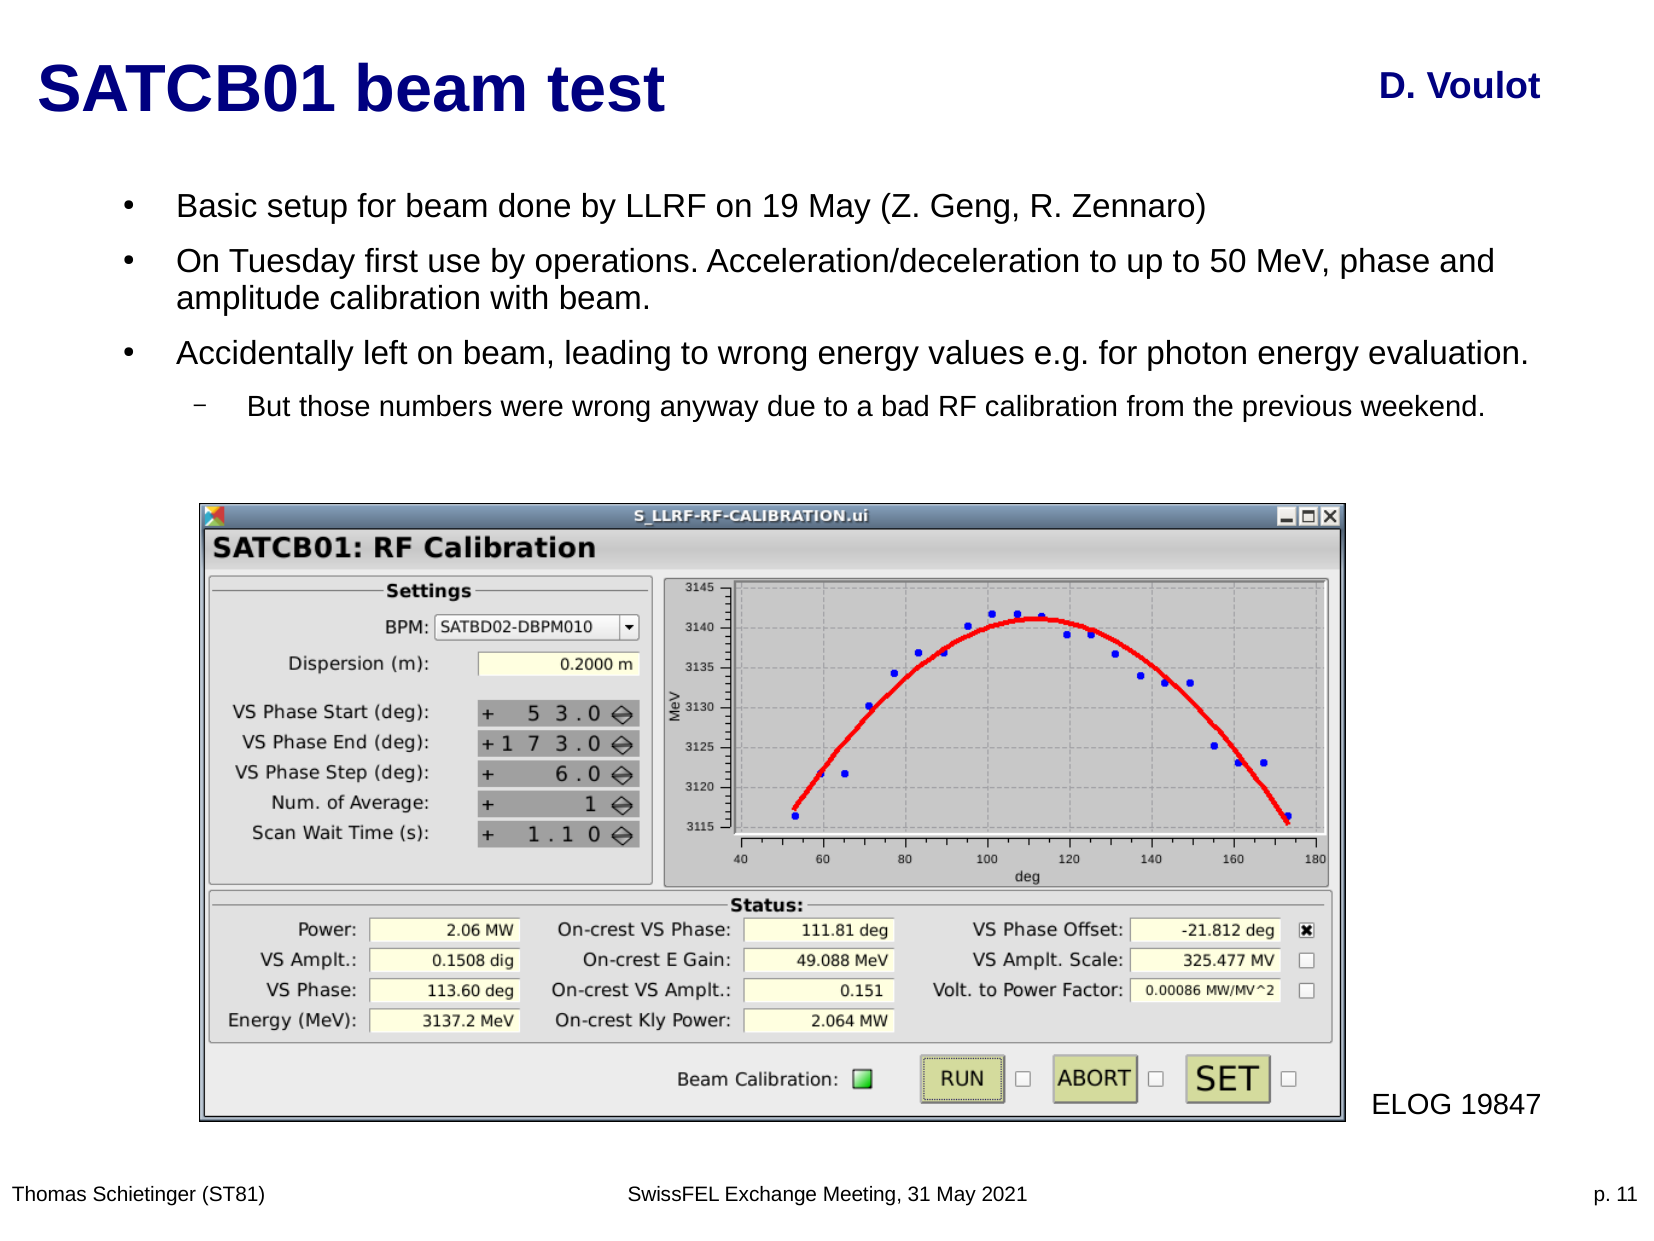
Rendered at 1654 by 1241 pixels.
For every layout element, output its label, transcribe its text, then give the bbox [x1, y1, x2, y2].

text_box D. Voulot [1364, 57, 1558, 115]
title SATCB01 beam test [37, 19, 1276, 158]
picture [199, 503, 1346, 1122]
list Basic setup for beam done by LLRF on 19 May (Z. Geng, R. Zennaro) On Tuesday first use by operations. Acceleration/deceleration to up to 50 MeV, phase and amplitude calibration with beam. Accidentally left on beam, leading to wrong energy values e.g. for photon energy evaluation. But those numbers were wrong anyway due to a bad RF calibration from the previous weekend. [105, 187, 1594, 1107]
text_box ELOG 19847 [1356, 1080, 1557, 1138]
